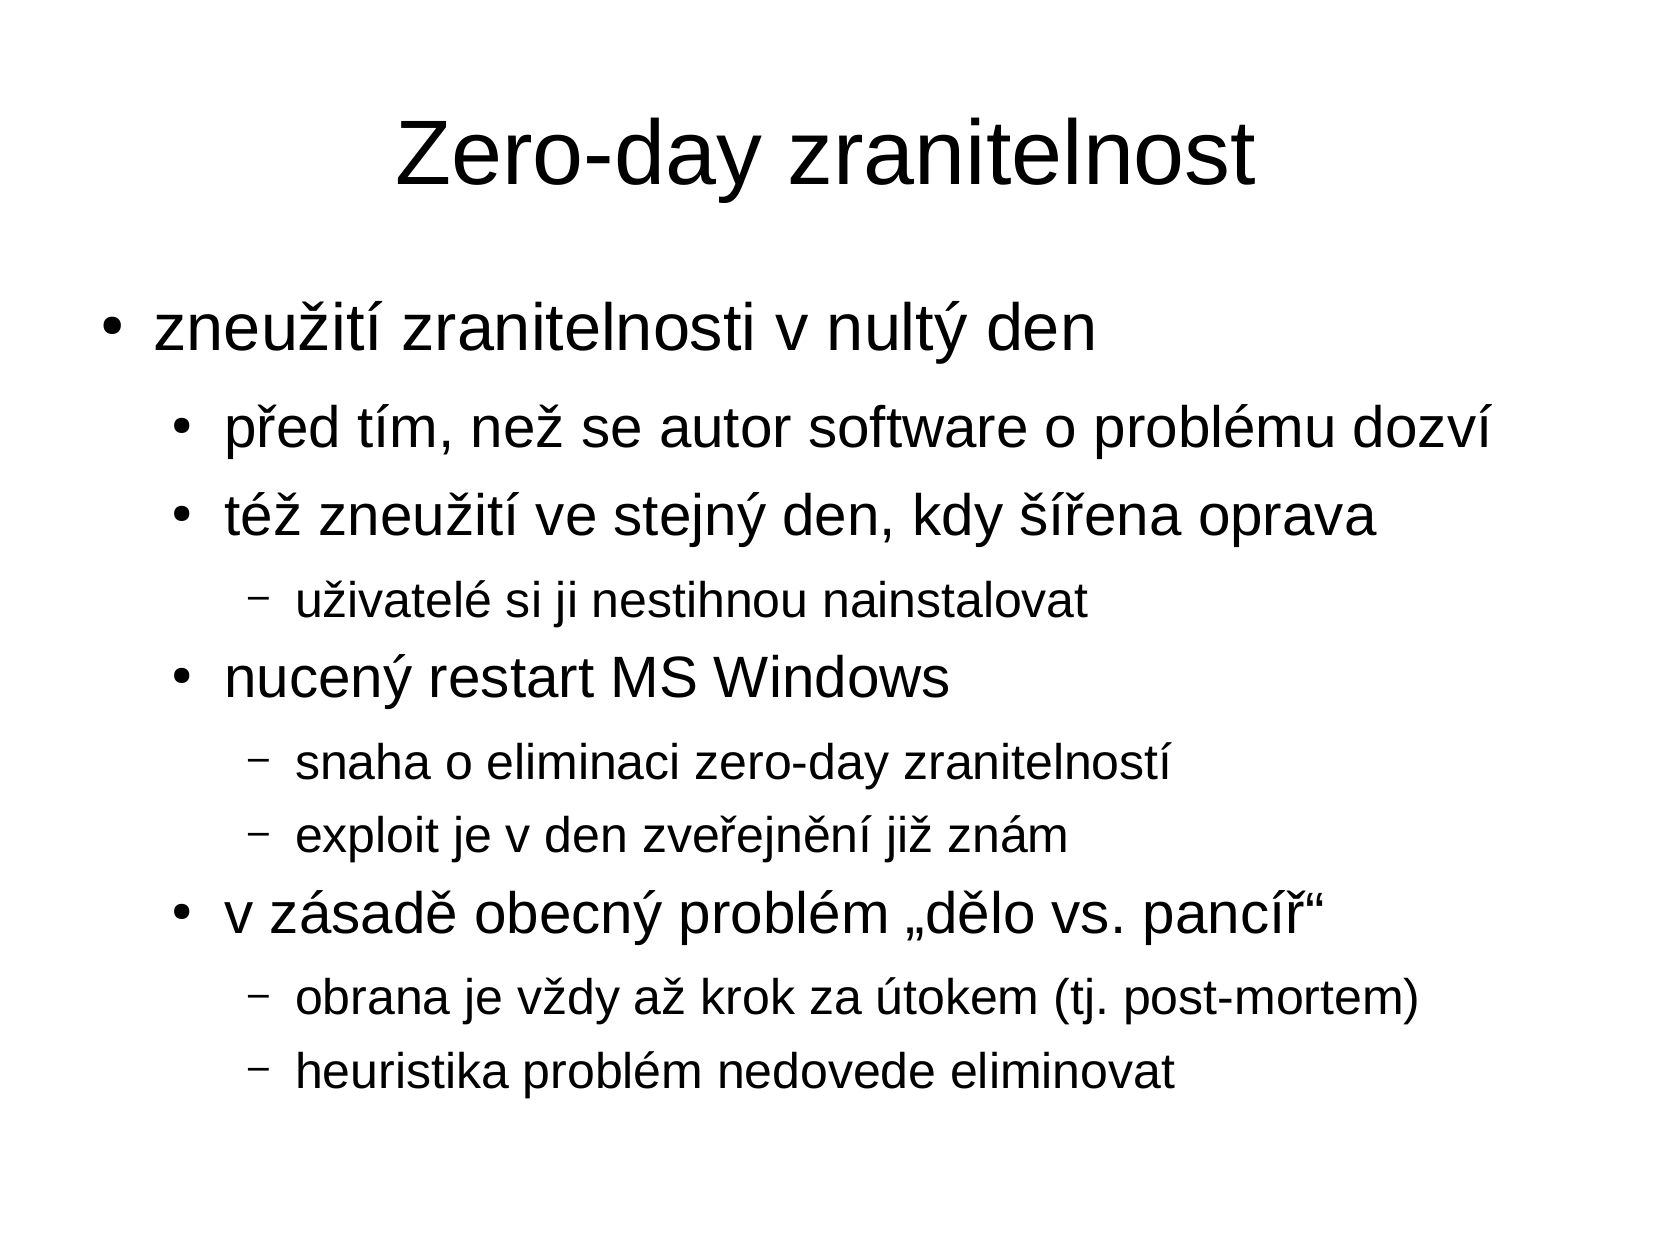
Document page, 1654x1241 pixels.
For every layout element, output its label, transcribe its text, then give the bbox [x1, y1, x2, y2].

title Zero-day zranitelnost [82, 49, 1571, 257]
list zneužití zranitelnosti v nultý den před tím, než se autor software o problému dozví též zneužití ve stejný den, kdy šířena oprava uživatelé si ji nestihnou nainstalovat nucený restart MS Windows snaha o eliminaci zero-day zranitelností exploit je v den zveřejnění již znám v zásadě obecný problém „dělo vs. pancíř“ obrana je vždy až krok za útokem (tj. post-mortem) heuristika problém nedovede eliminovat [82, 290, 1571, 1109]
